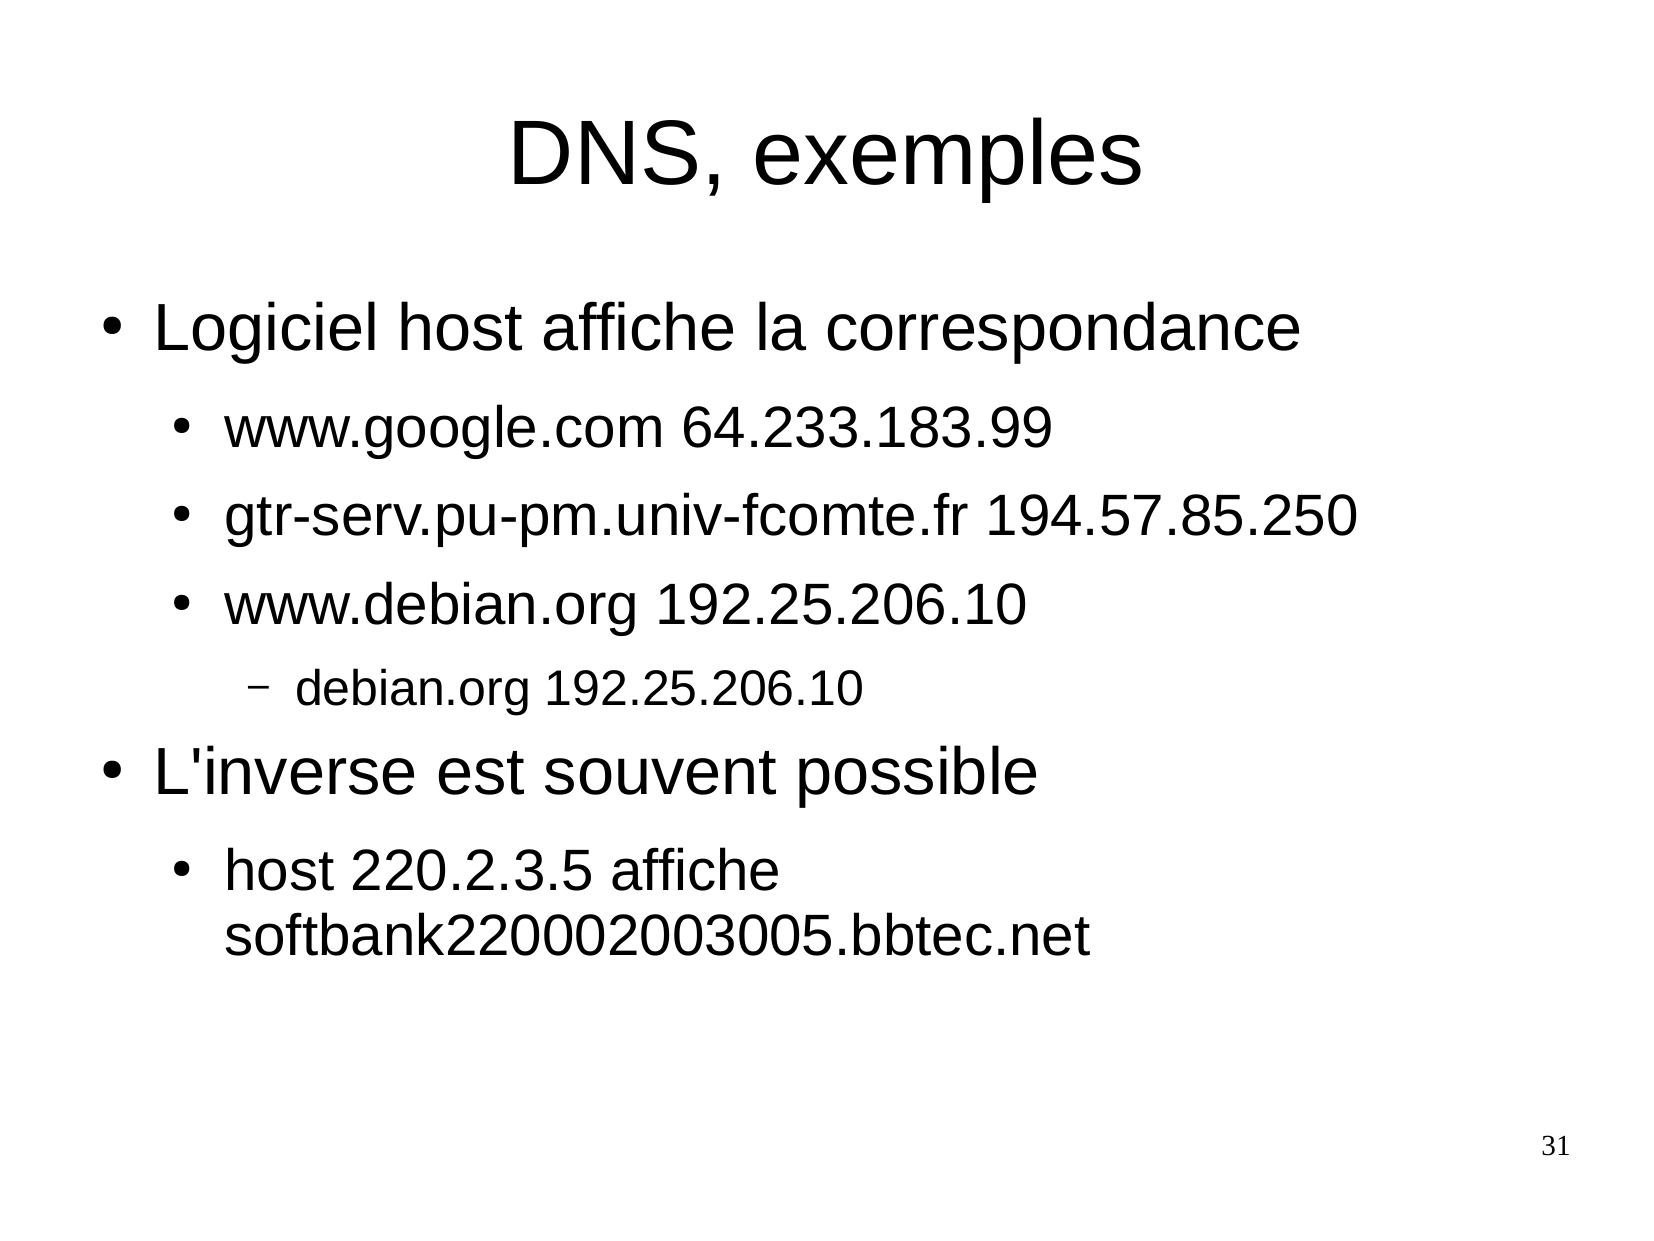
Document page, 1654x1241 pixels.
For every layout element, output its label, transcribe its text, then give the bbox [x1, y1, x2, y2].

list Logiciel host affiche la correspondance www.google.com 64.233.183.99 gtr-serv.pu-pm.univ-fcomte.fr 194.57.85.250 www.debian.org 192.25.206.10 debian.org 192.25.206.10 L'inverse est souvent possible host 220.2.3.5 affiche softbank220002003005.bbtec.net [82, 290, 1571, 1109]
title DNS, exemples [82, 49, 1571, 257]
